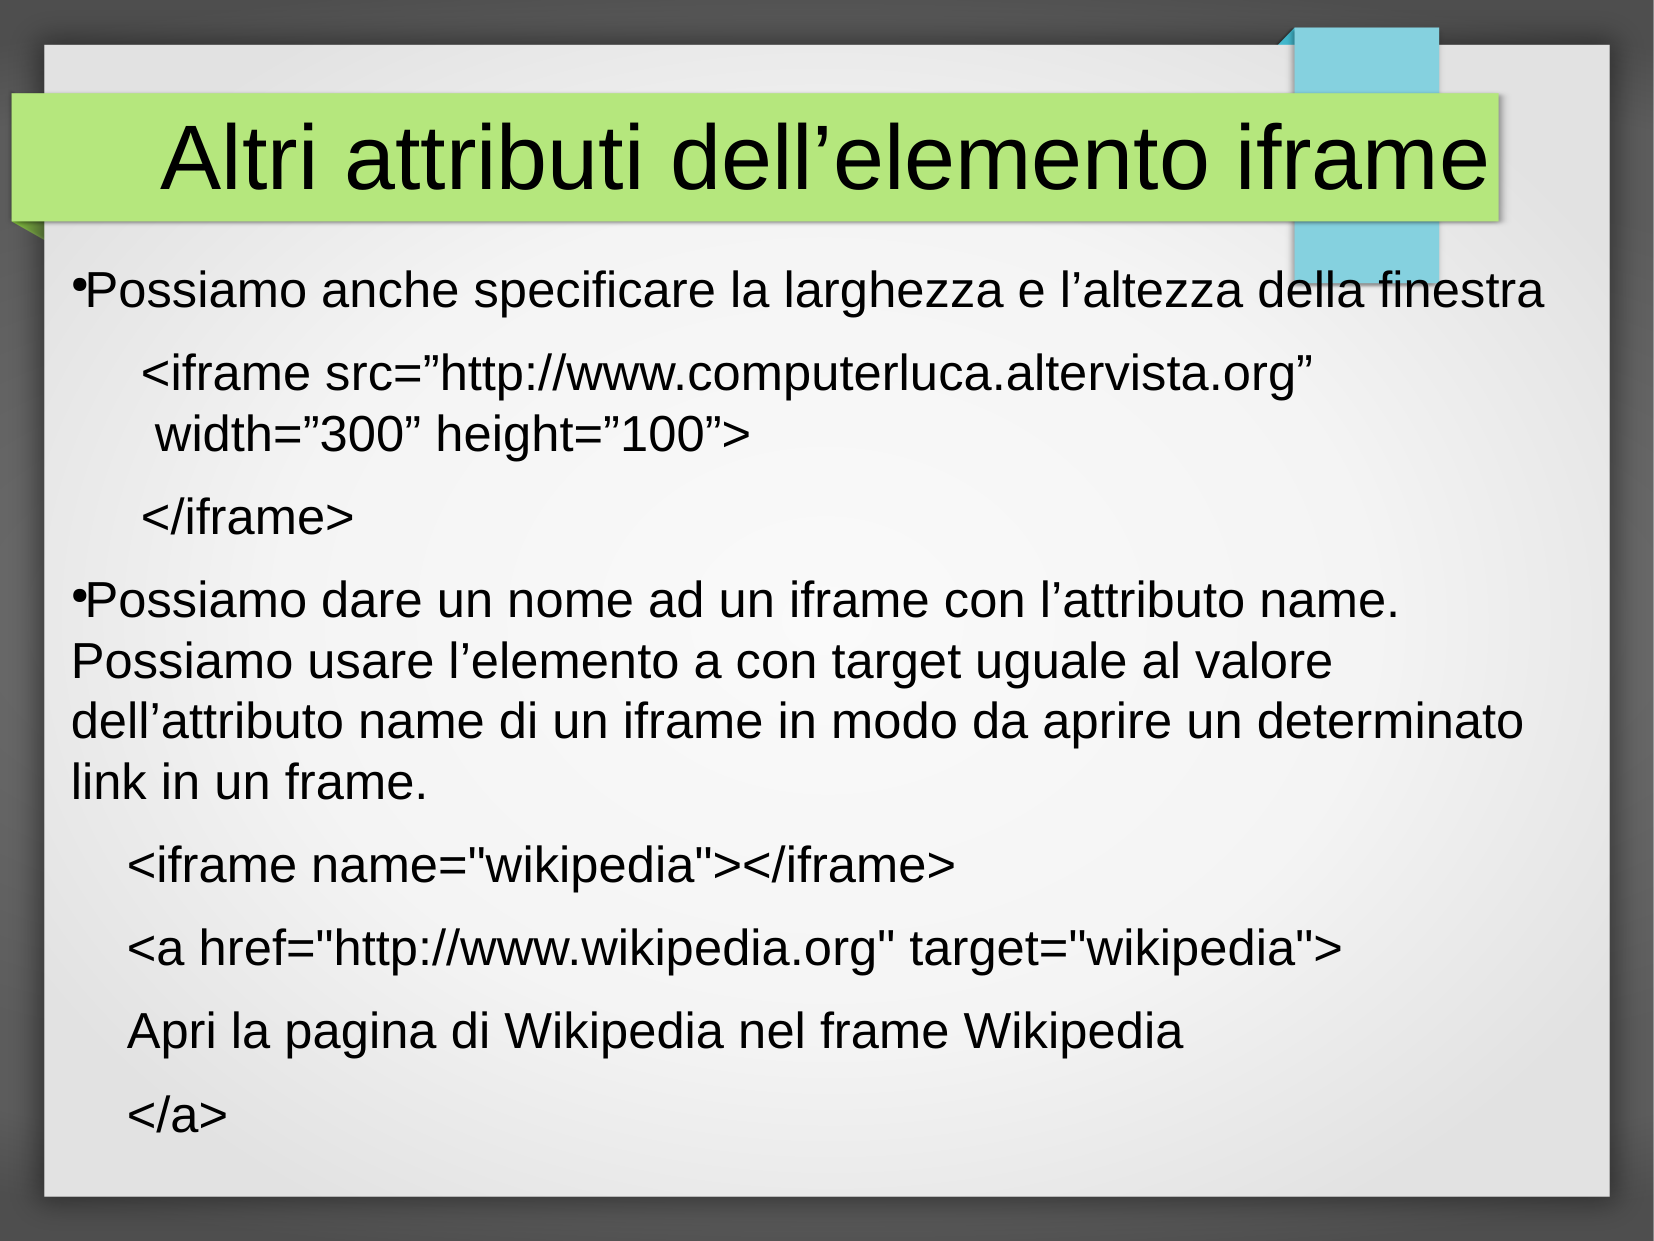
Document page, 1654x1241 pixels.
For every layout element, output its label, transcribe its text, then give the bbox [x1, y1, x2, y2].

list Possiamo anche specificare la larghezza e l’altezza della finestra <iframe src=”http://www.computerluca.altervista.org” width=”300” height=”100”> </iframe> Possiamo dare un nome ad un iframe con l’attributo name. Possiamo usare l’elemento a con target uguale al valore dell’attributo name di un iframe in modo da aprire un determinato link in un frame. <iframe name="wikipedia"></iframe> <a href="http://www.wikipedia.org" target="wikipedia"> Apri la pagina di Wikipedia nel frame Wikipedia </a> [70, 256, 1560, 1158]
picture [0, 0, 1654, 1241]
title Altri attributi dell’elemento iframe [82, 49, 1571, 257]
